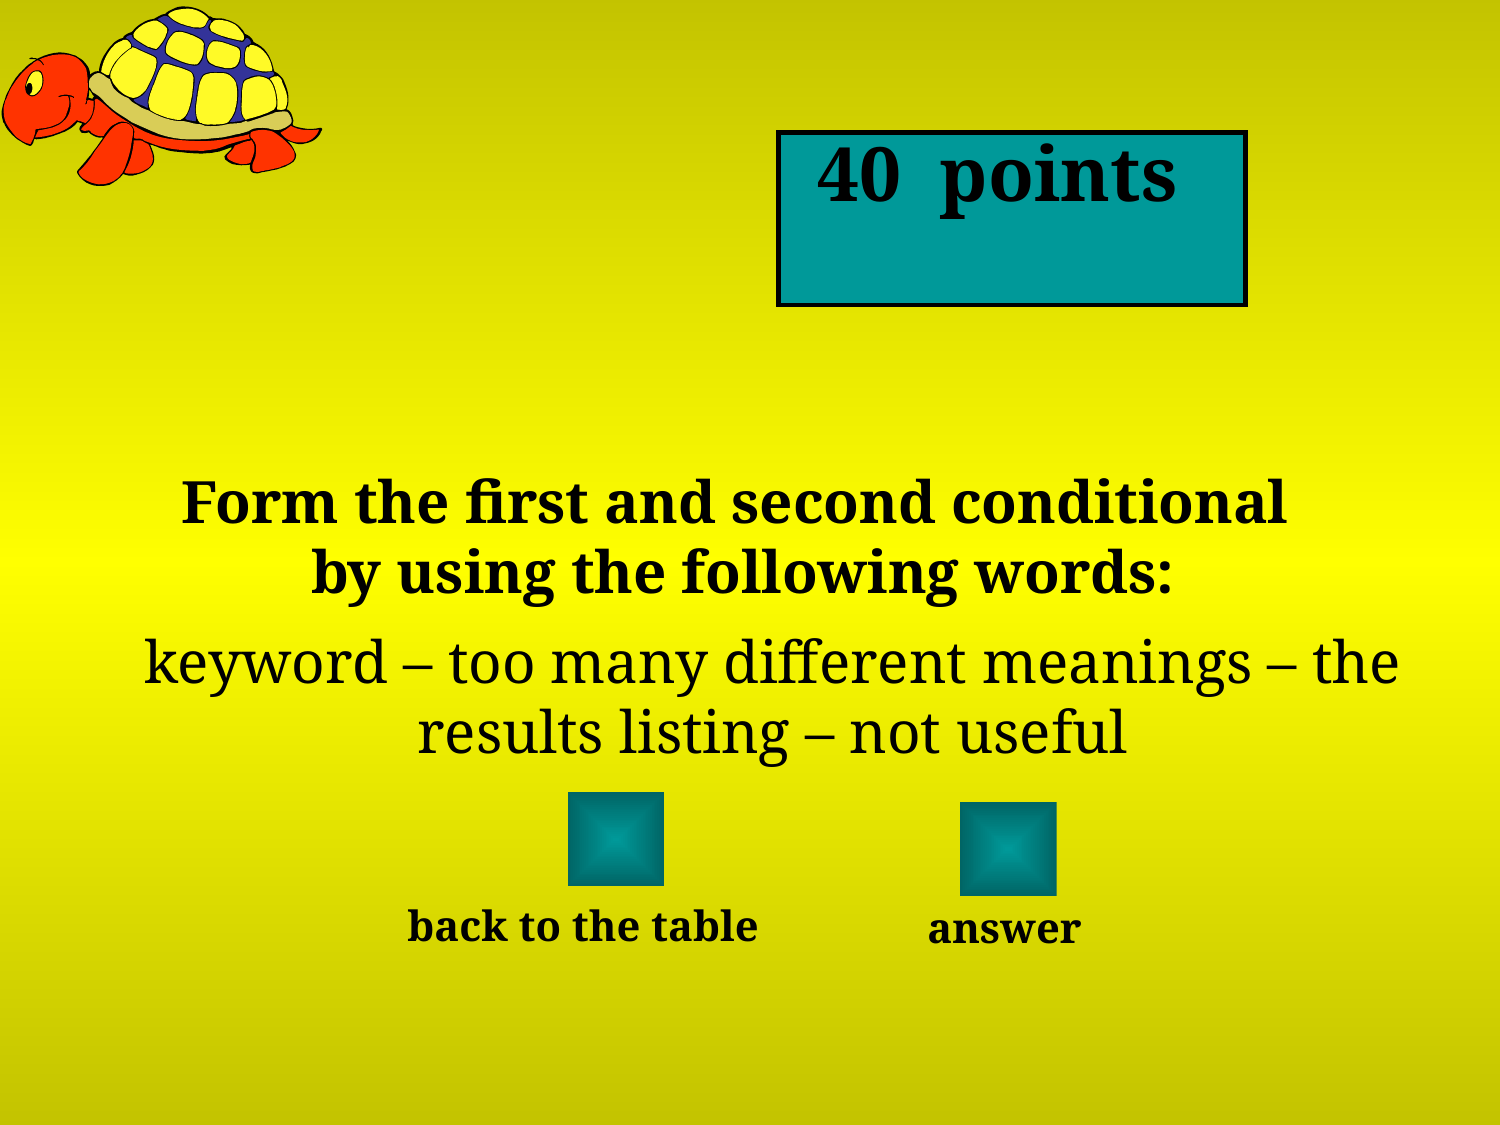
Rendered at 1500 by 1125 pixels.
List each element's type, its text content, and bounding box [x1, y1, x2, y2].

text_box [778, 132, 1246, 306]
text_box [960, 802, 1057, 896]
text_box Form the first and second conditional by using the following words: [94, 457, 1377, 613]
text_box back to the table [382, 892, 784, 958]
text_box answer [859, 894, 1150, 959]
text_box 40 points [802, 119, 1216, 225]
text_box [568, 792, 664, 886]
title keyword – too many different meanings – the results listing – not useful [45, 601, 1500, 790]
